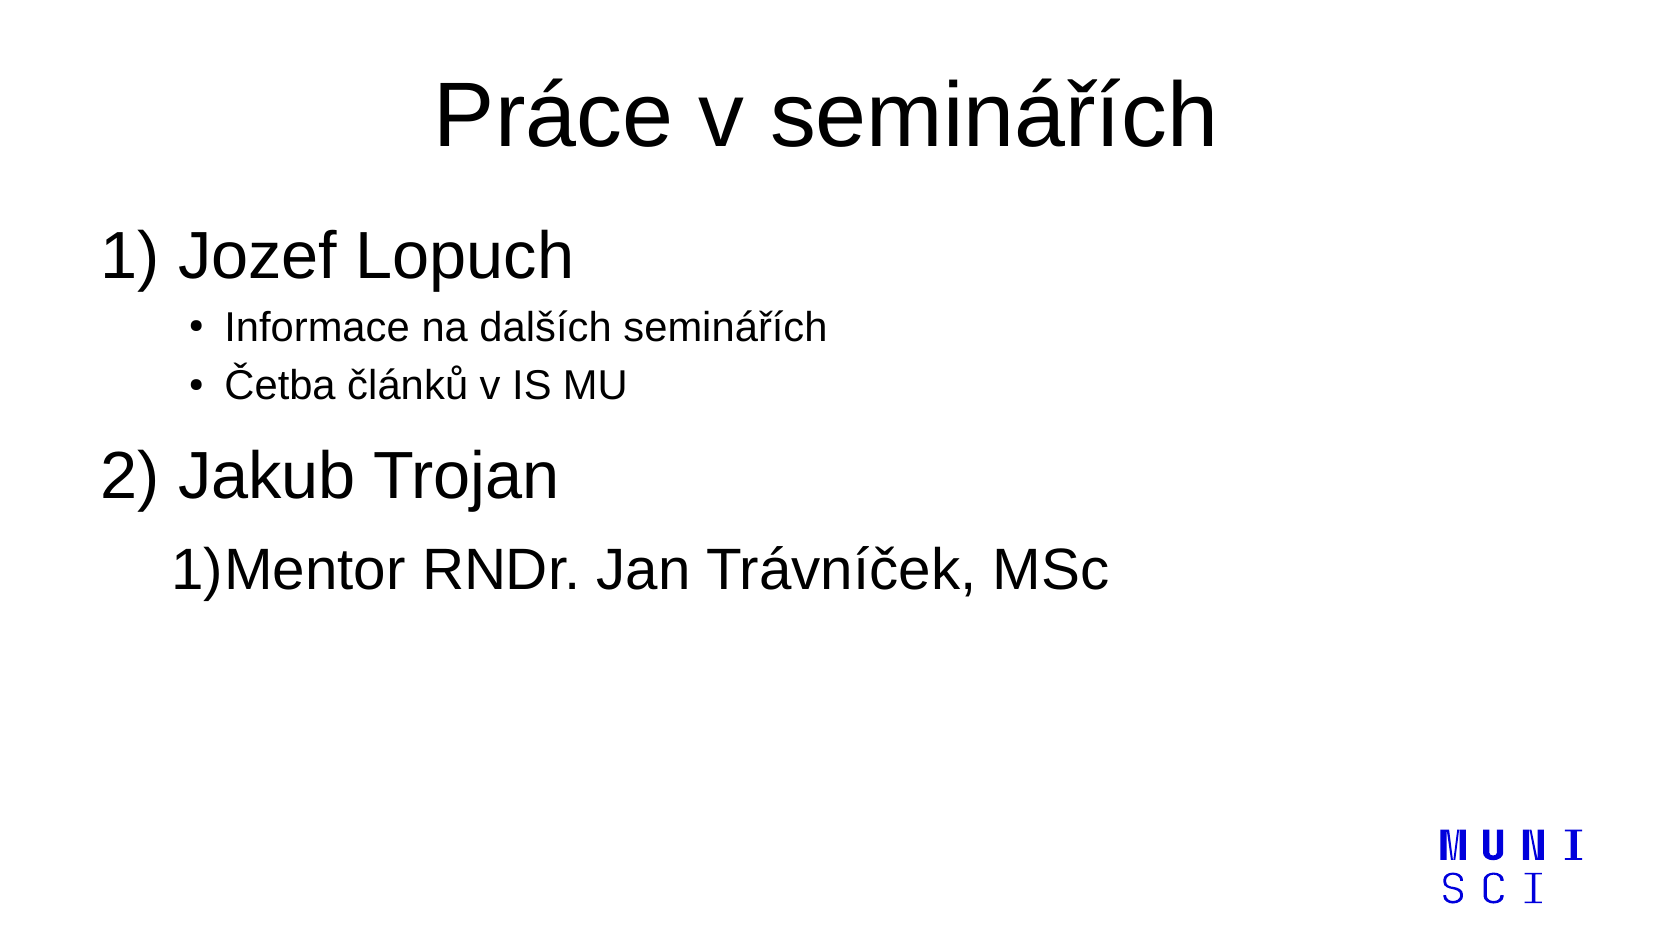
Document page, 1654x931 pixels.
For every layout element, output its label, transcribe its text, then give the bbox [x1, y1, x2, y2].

title Práce v seminářích [82, 37, 1571, 193]
list Jozef Lopuch Informace na dalších seminářích Četba článků v IS MU Jakub Trojan Mentor RNDr. Jan Trávníček, MSc [82, 217, 1571, 757]
